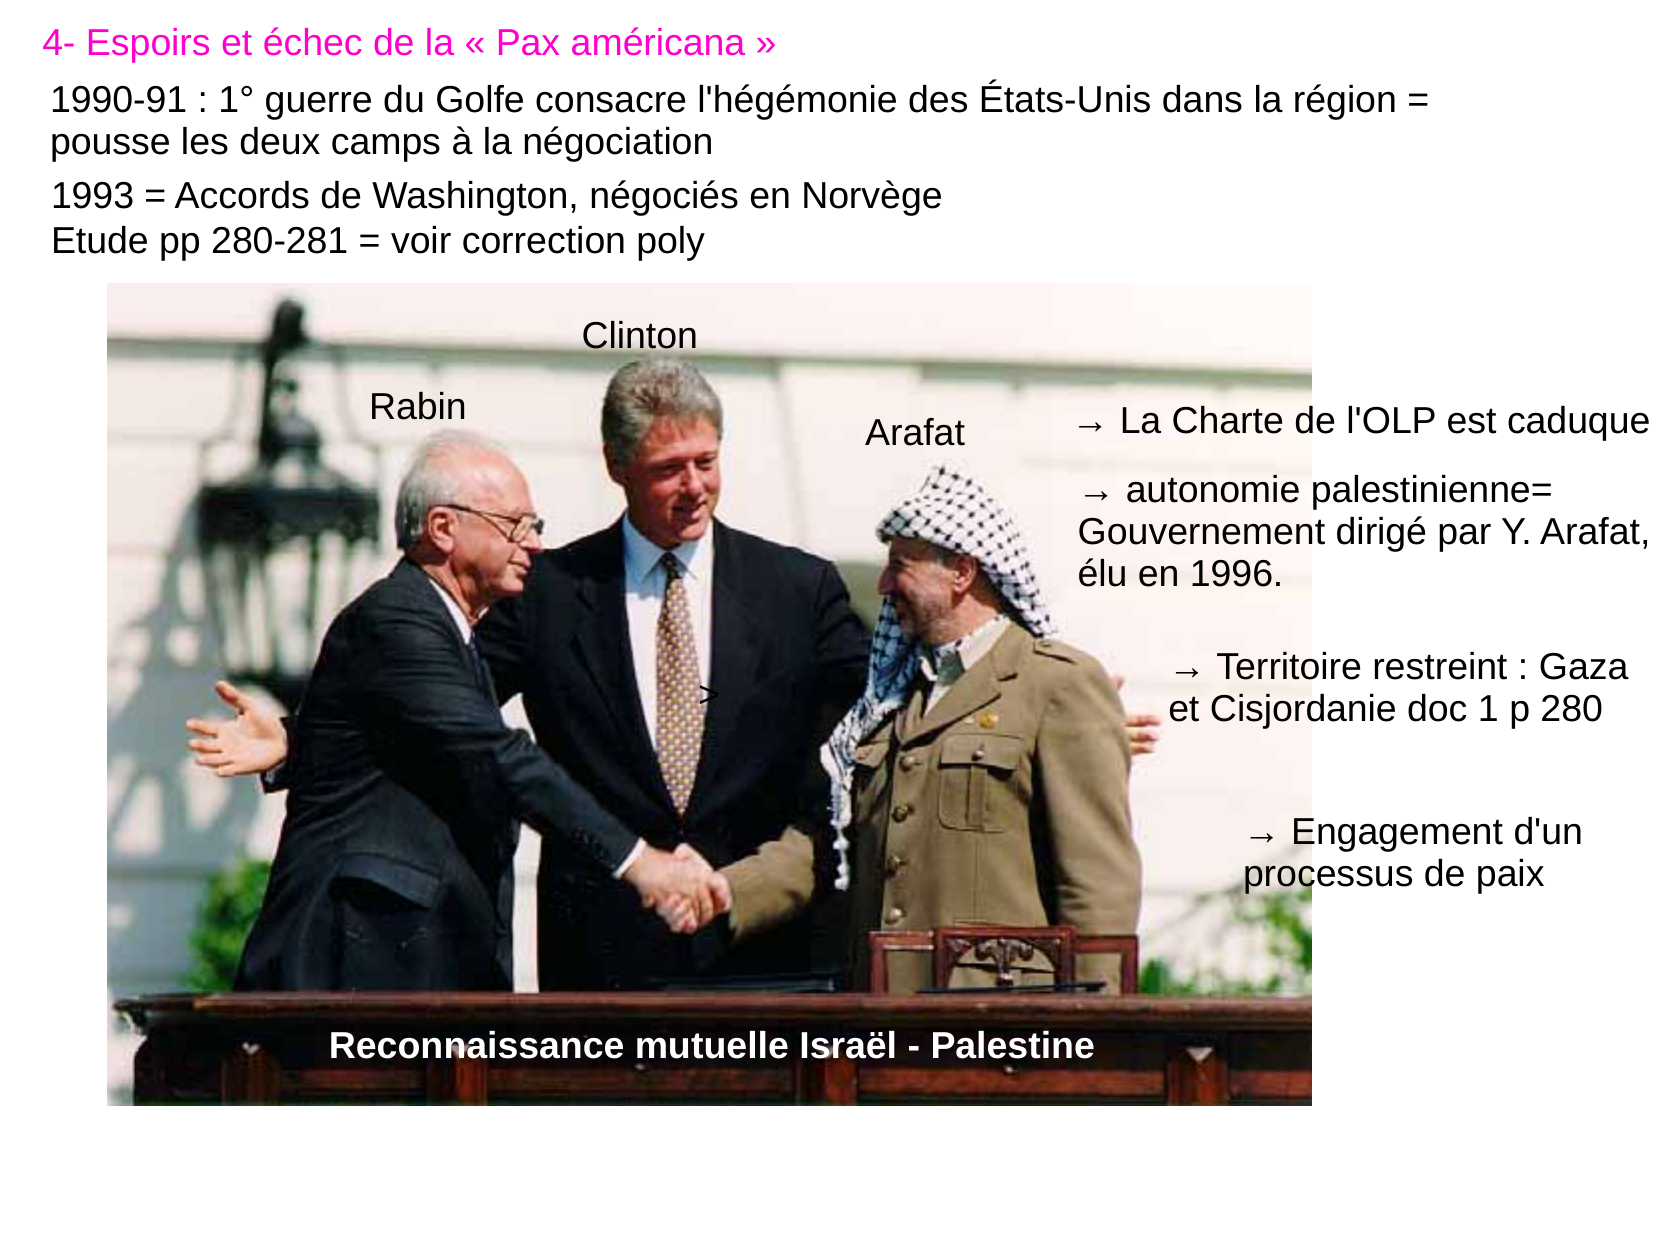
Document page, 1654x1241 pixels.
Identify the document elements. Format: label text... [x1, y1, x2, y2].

text_box → Engagement d'un processus de paix [1228, 803, 1609, 903]
text_box → autonomie palestinienne= Gouvernement dirigé par Y. Arafat, élu en 1996. [1062, 461, 1654, 603]
text_box Rabin [354, 377, 492, 435]
text_box 1990-91 : 1° guerre du Golfe consacre l'hégémonie des États-Unis dans la région = pousse les deux camps à la négociation [35, 70, 1642, 170]
text_box Arafat [850, 403, 991, 461]
text_box → La Charte de l'OLP est caduque [1056, 391, 1654, 449]
picture [107, 283, 1312, 1106]
text_box 1993 = Accords de Washington, négociés en Norvège [36, 170, 969, 212]
text_box Clinton [566, 307, 713, 364]
text_box Reconnaissance mutuelle Israël - Palestine [314, 1016, 1111, 1075]
text_box 4- Espoirs et échec de la « Pax américana » [27, 13, 792, 71]
text_box Etude pp 280-281 = voir correction poly [36, 212, 994, 284]
text_box → Territoire restreint : Gaza et Cisjordanie doc 1 p 280 [1153, 637, 1654, 737]
